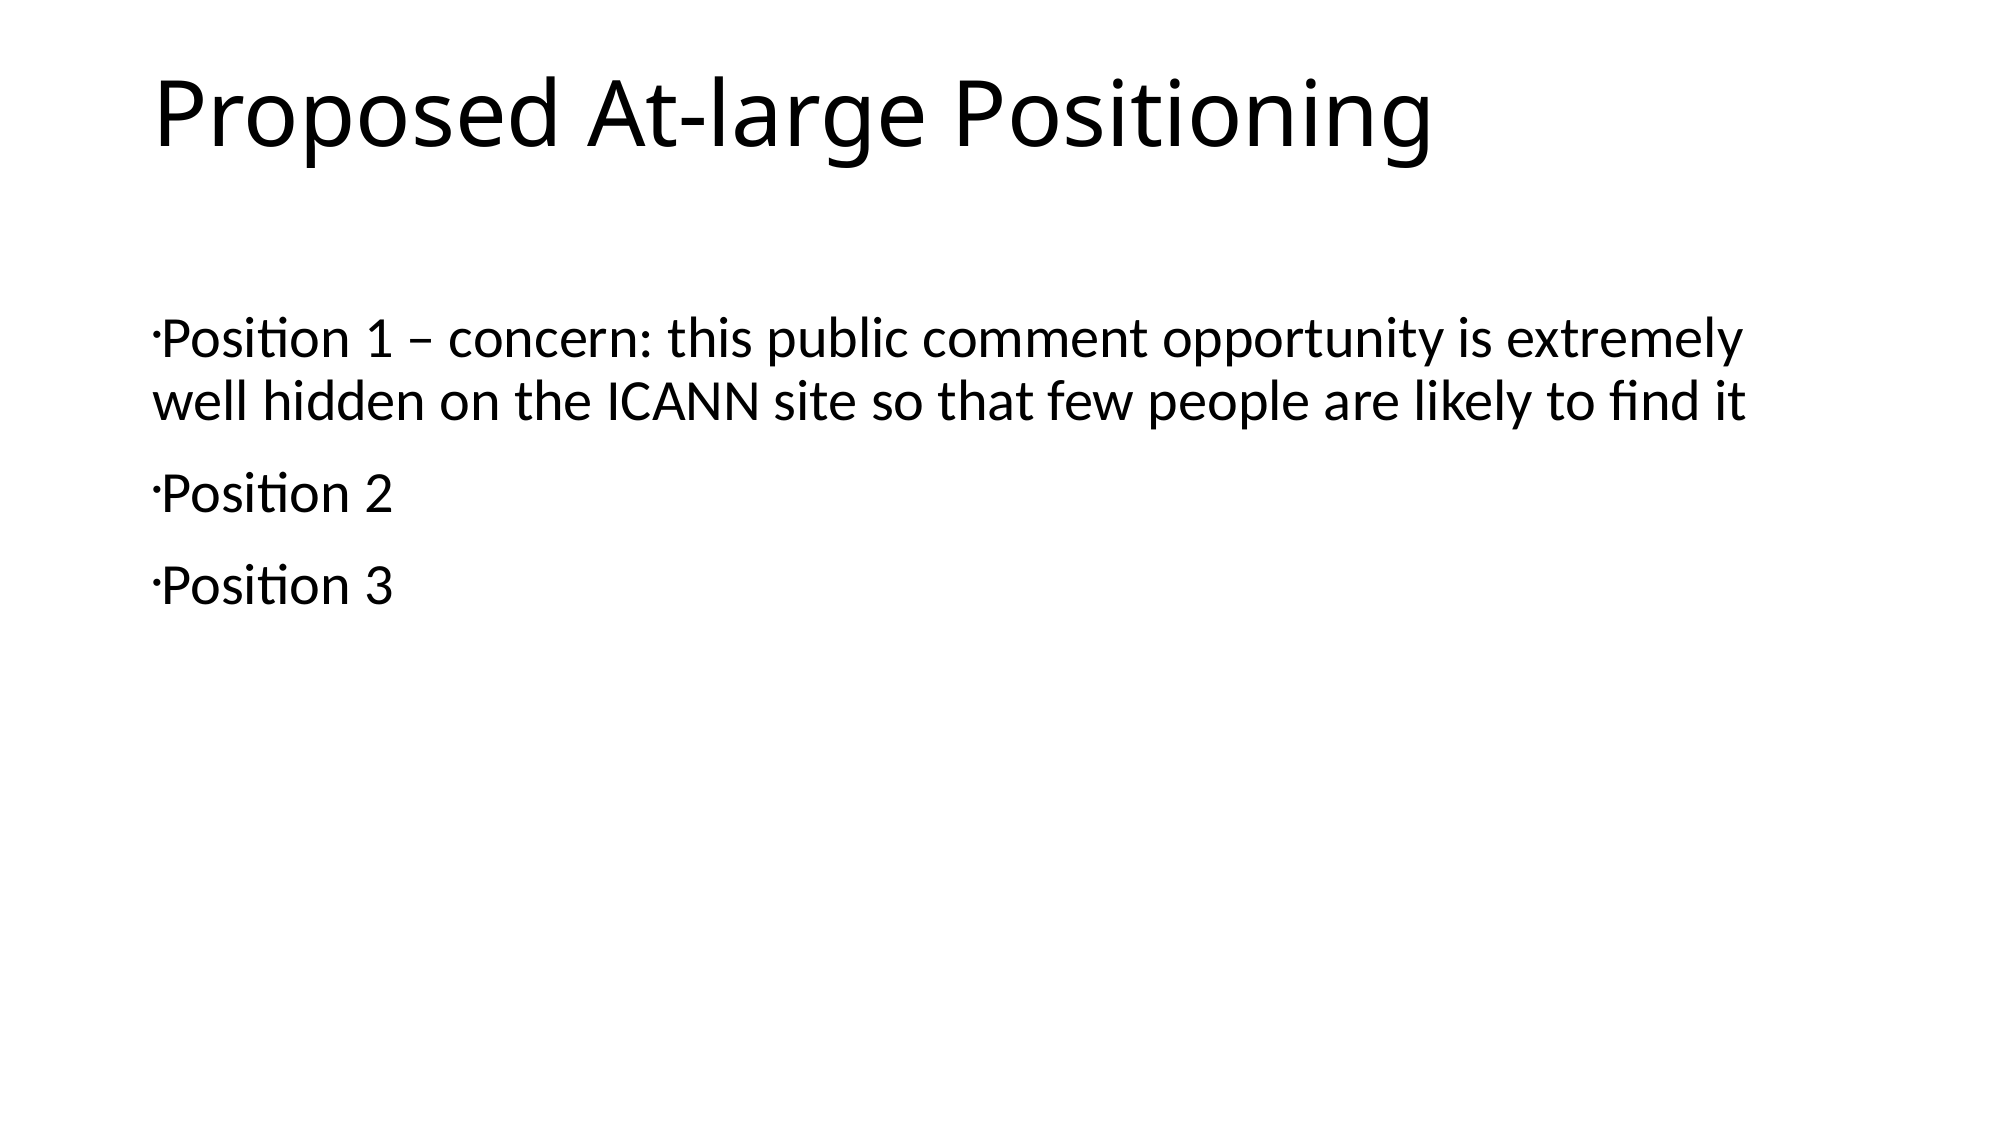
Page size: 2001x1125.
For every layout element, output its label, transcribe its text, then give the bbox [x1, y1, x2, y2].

title Proposed At-large Positioning [137, 59, 1863, 278]
list Position 1 – concern: this public comment opportunity is extremely well hidden on the ICANN site so that few people are likely to find it Position 2 Position 3 [137, 299, 1863, 1014]
